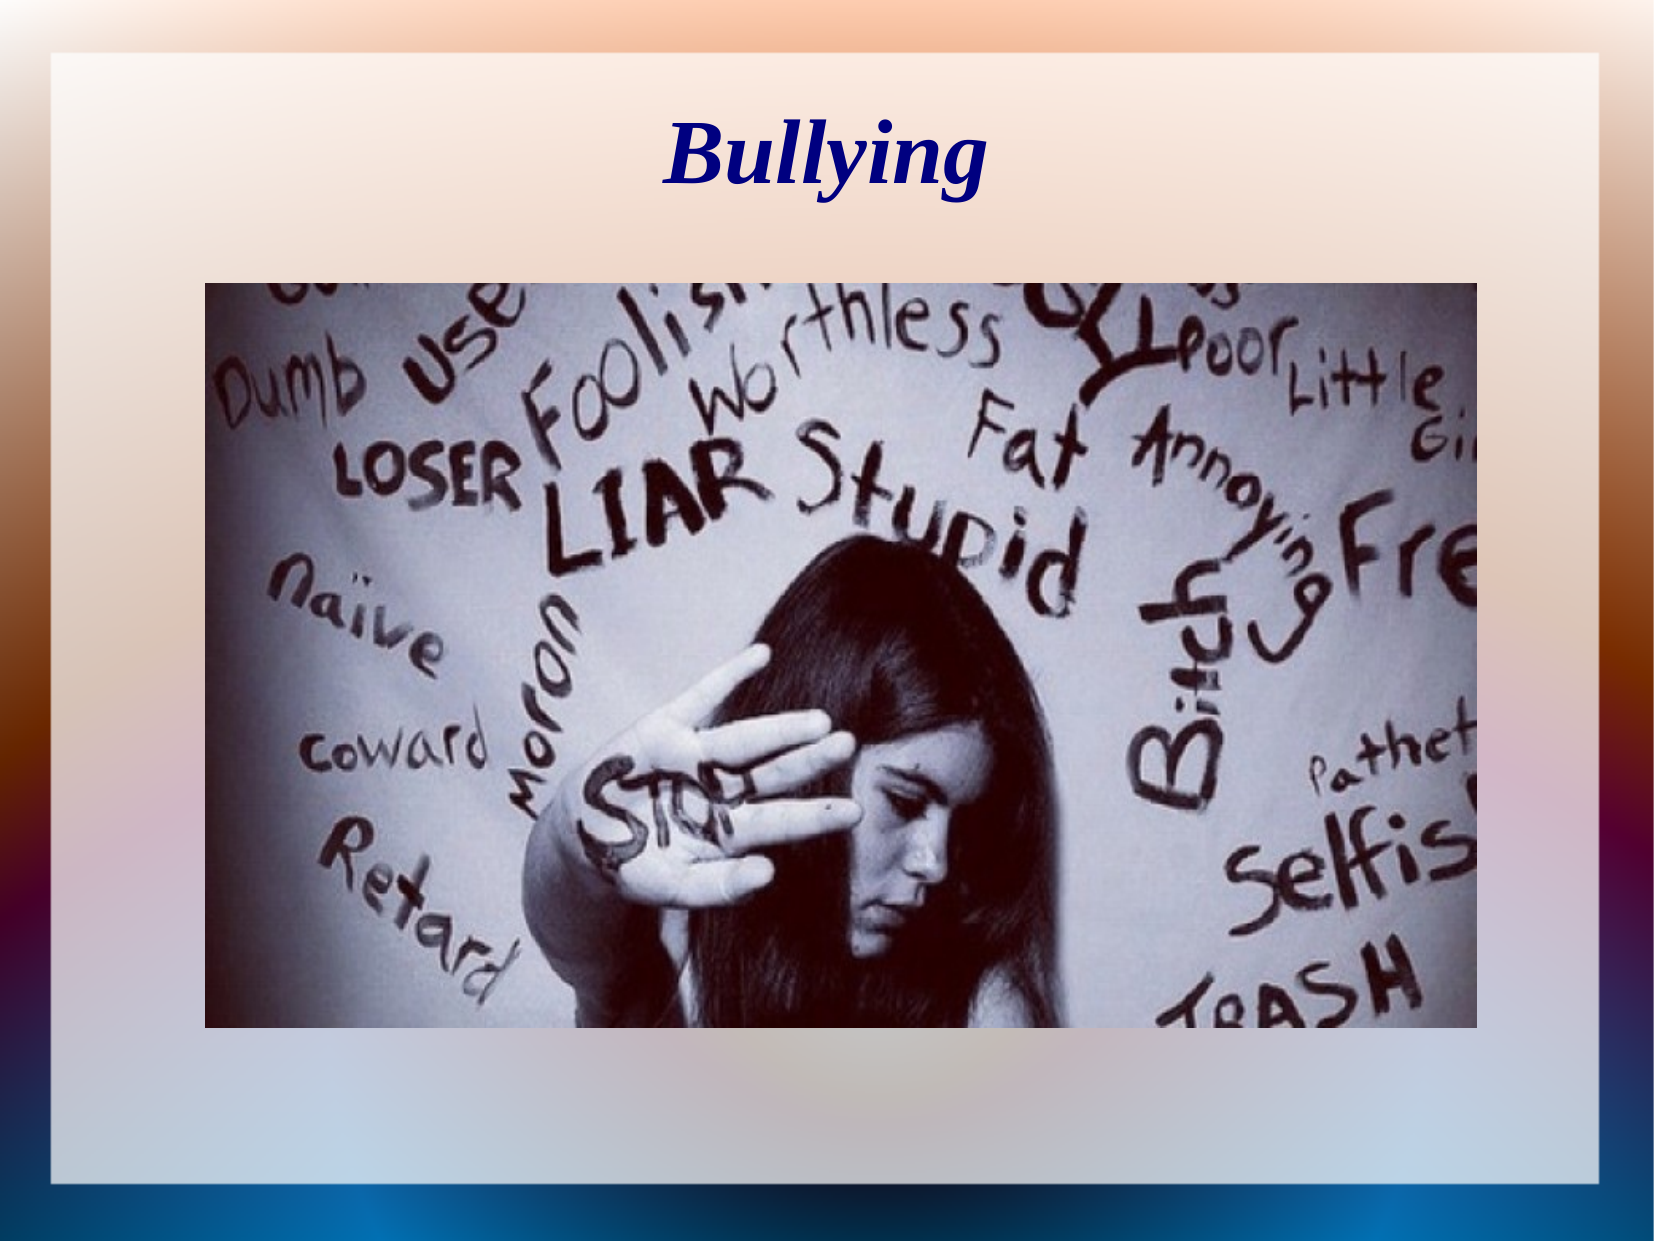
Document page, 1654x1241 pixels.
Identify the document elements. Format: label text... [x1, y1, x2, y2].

picture [0, 0, 1654, 1241]
title Bullying [82, 49, 1571, 257]
